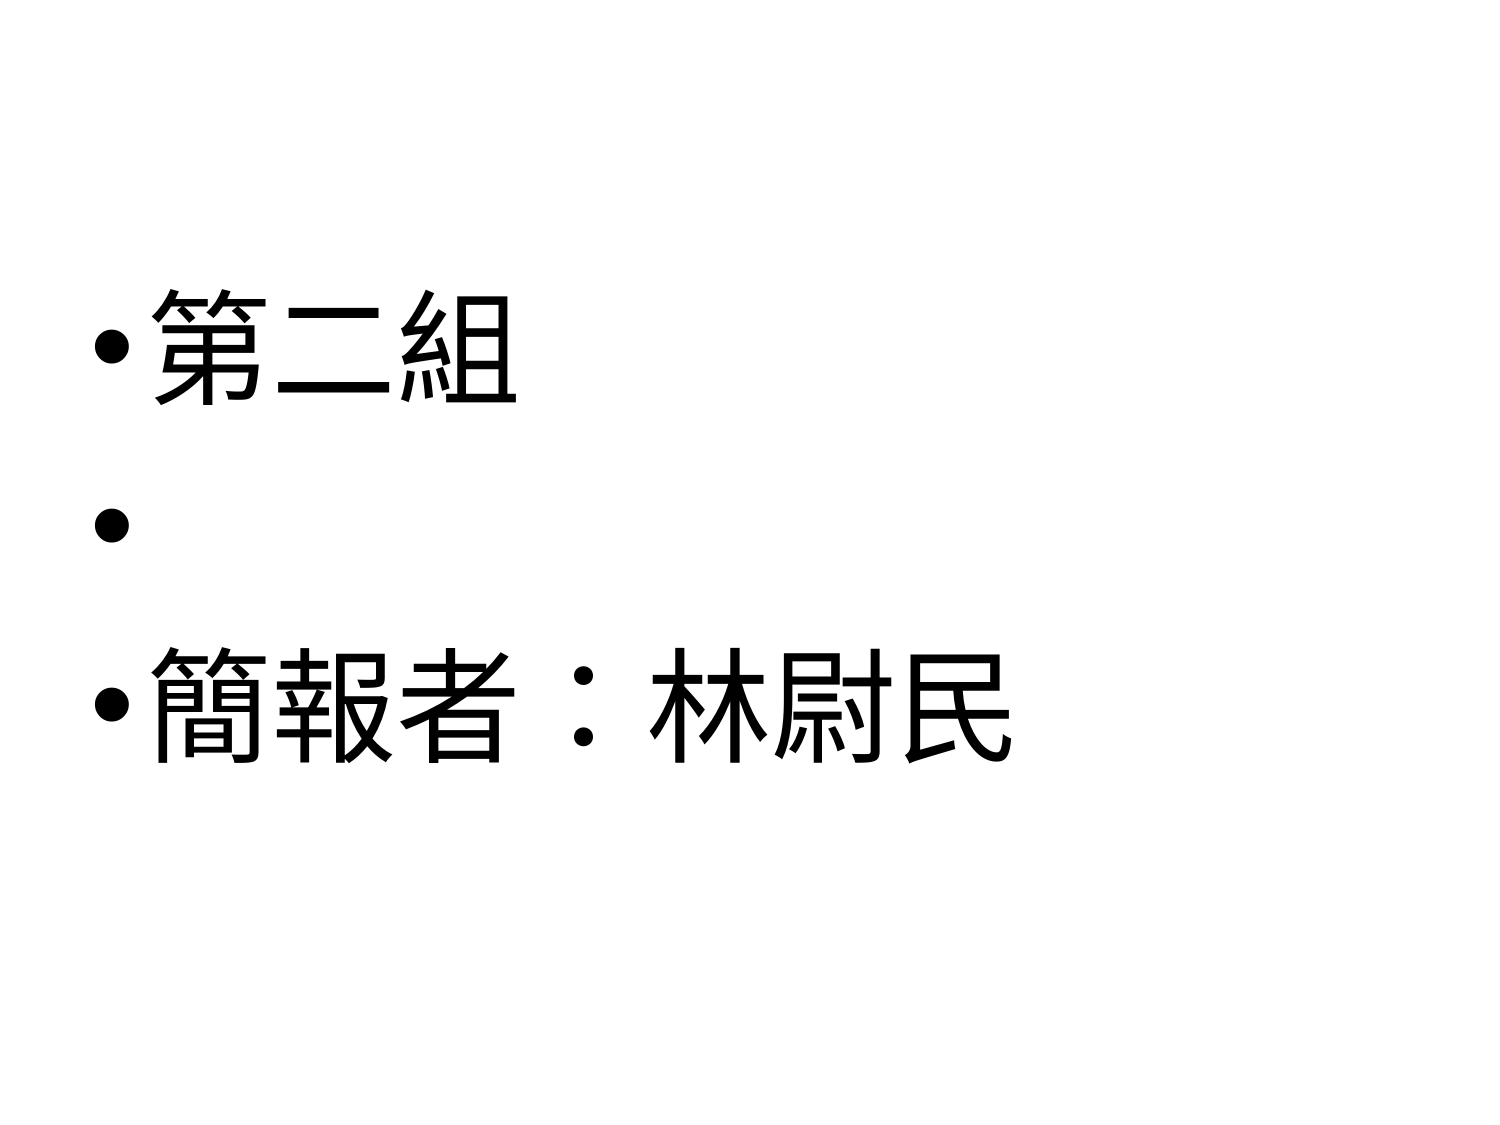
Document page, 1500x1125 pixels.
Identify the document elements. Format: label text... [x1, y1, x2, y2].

list 第二組 簡報者：林尉民 [75, 262, 1426, 1005]
